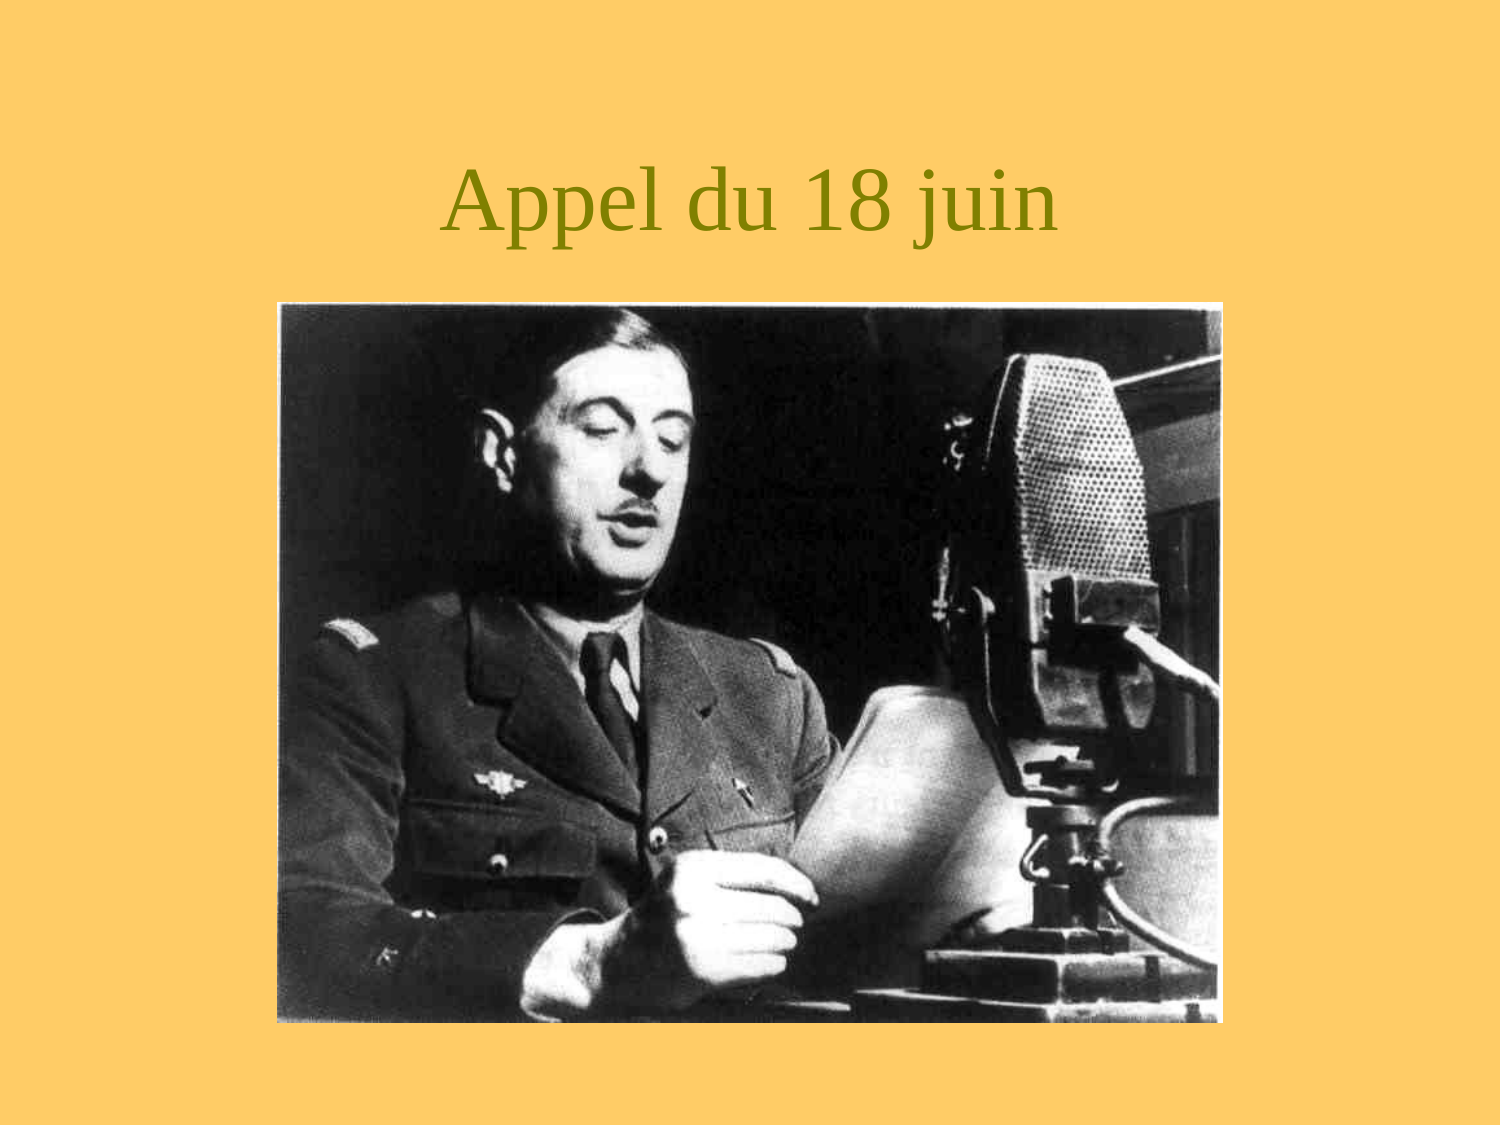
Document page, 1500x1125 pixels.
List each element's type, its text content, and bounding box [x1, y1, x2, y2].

title Appel du 18 juin [112, 99, 1388, 288]
picture [277, 302, 1223, 1023]
